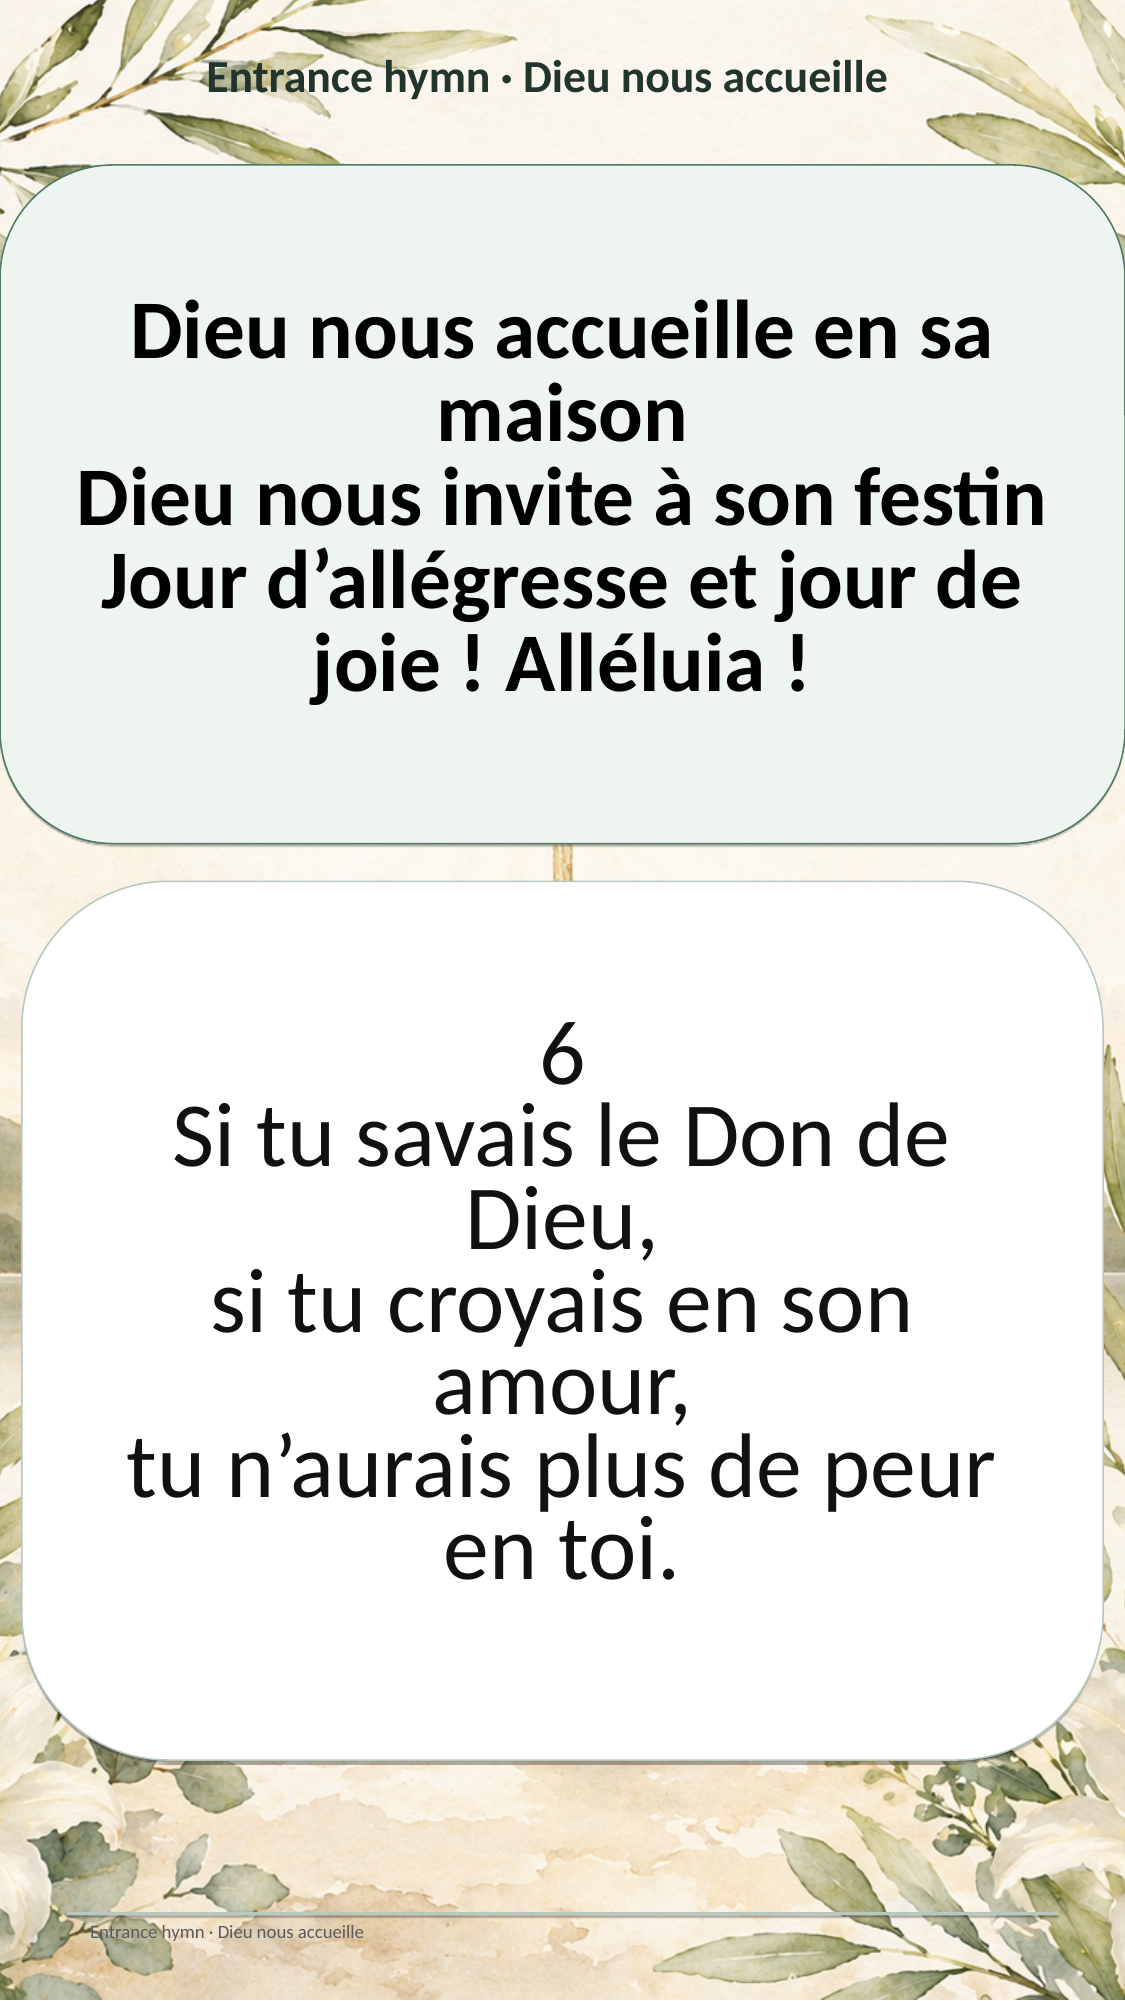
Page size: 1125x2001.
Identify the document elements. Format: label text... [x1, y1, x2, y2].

text_box Dieu nous accueille en sa maison Dieu nous invite à son festin Jour d’allégresse et jour de joie ! Alléluia ! [0, 164, 1125, 844]
text_box Entrance hymn · Dieu nous accueille [67, 51, 1028, 122]
picture [0, 0, 1125, 263]
picture [0, 746, 1125, 2000]
text_box Entrance hymn · Dieu nous accueille [75, 1916, 736, 1955]
text_box 6 Si tu savais le Don de Dieu, si tu croyais en son amour, tu n’aurais plus de peur en toi. [67, 939, 1058, 1676]
text_box [21, 881, 1104, 1761]
